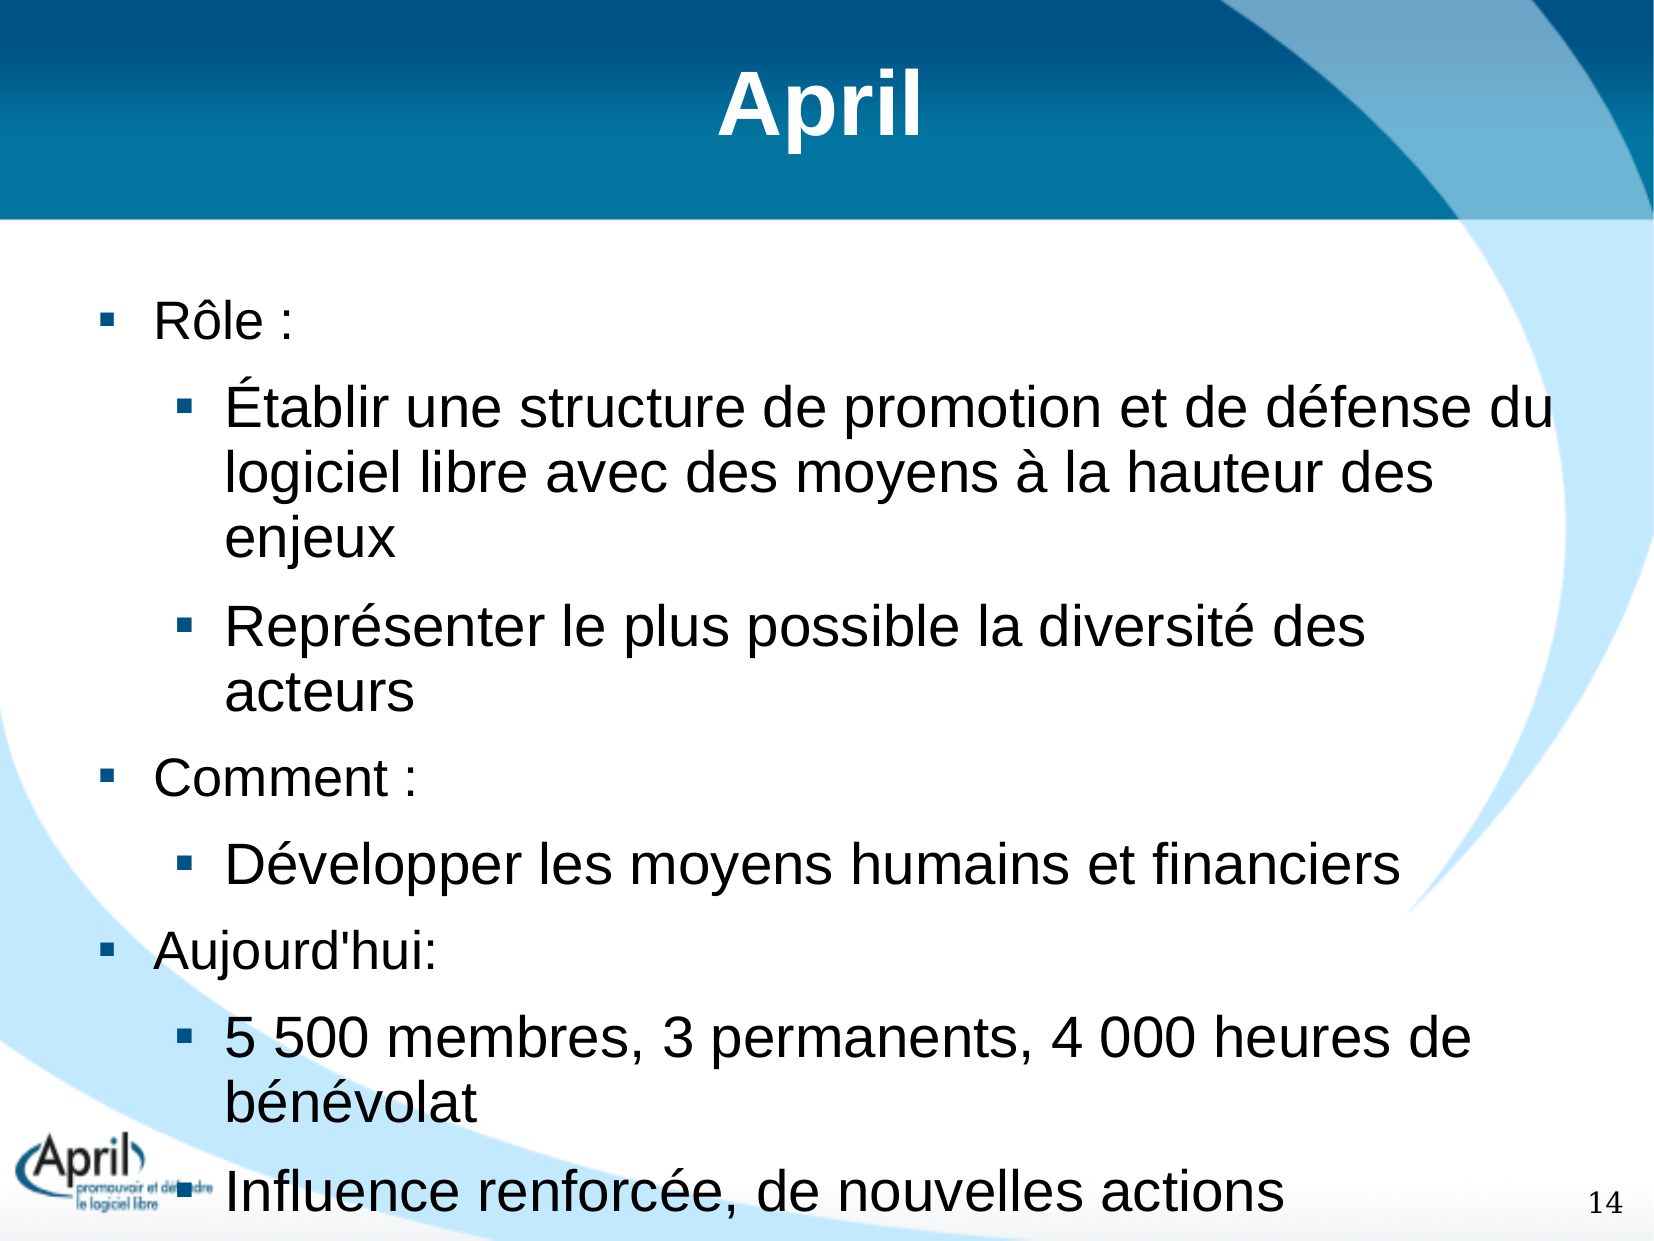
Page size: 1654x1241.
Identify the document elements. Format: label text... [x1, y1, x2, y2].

picture [0, 0, 1654, 1241]
list Rôle : Établir une structure de promotion et de défense du logiciel libre avec des moyens à la hauteur des enjeux Représenter le plus possible la diversité des acteurs Comment : Développer les moyens humains et financiers Aujourd'hui: 5 500 membres, 3 permanents, 4 000 heures de bénévolat Influence renforcée, de nouvelles actions [82, 290, 1571, 1224]
title April [76, 7, 1565, 200]
